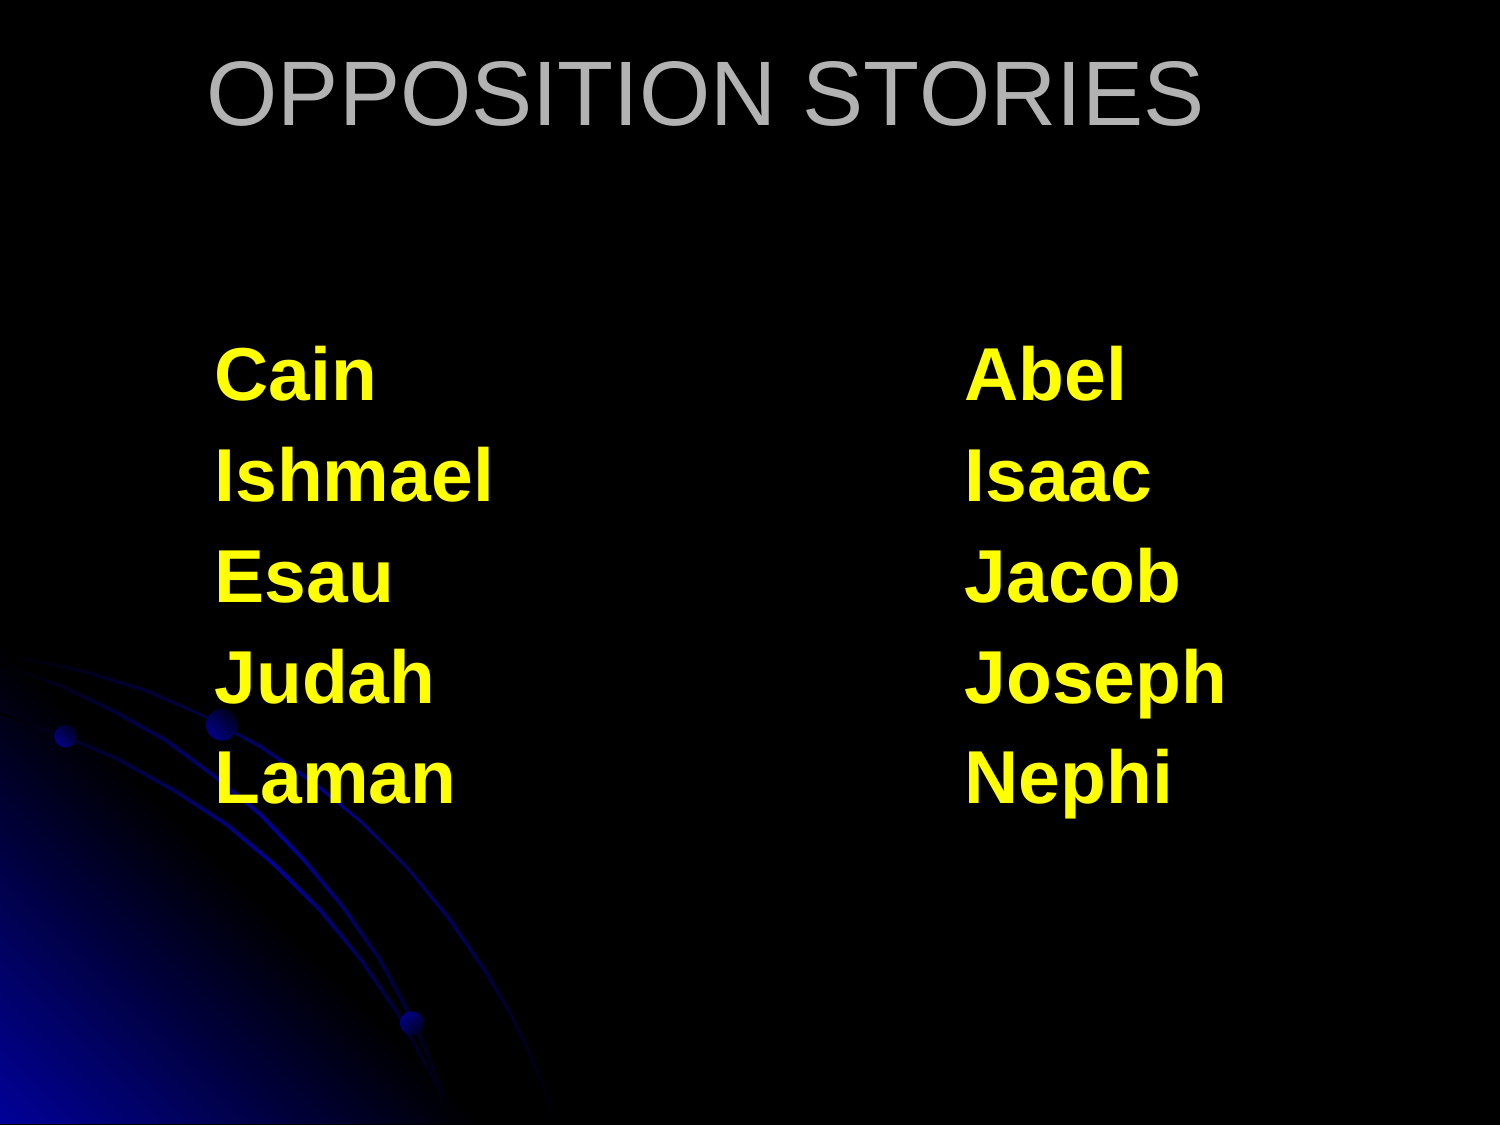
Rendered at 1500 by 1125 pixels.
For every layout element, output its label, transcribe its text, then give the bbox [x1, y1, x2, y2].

text_box Cain Abel Ishmael Isaac Esau Jacob Judah Joseph Laman Nephi [200, 349, 1326, 823]
title OPPOSITION STORIES [150, 0, 1263, 188]
